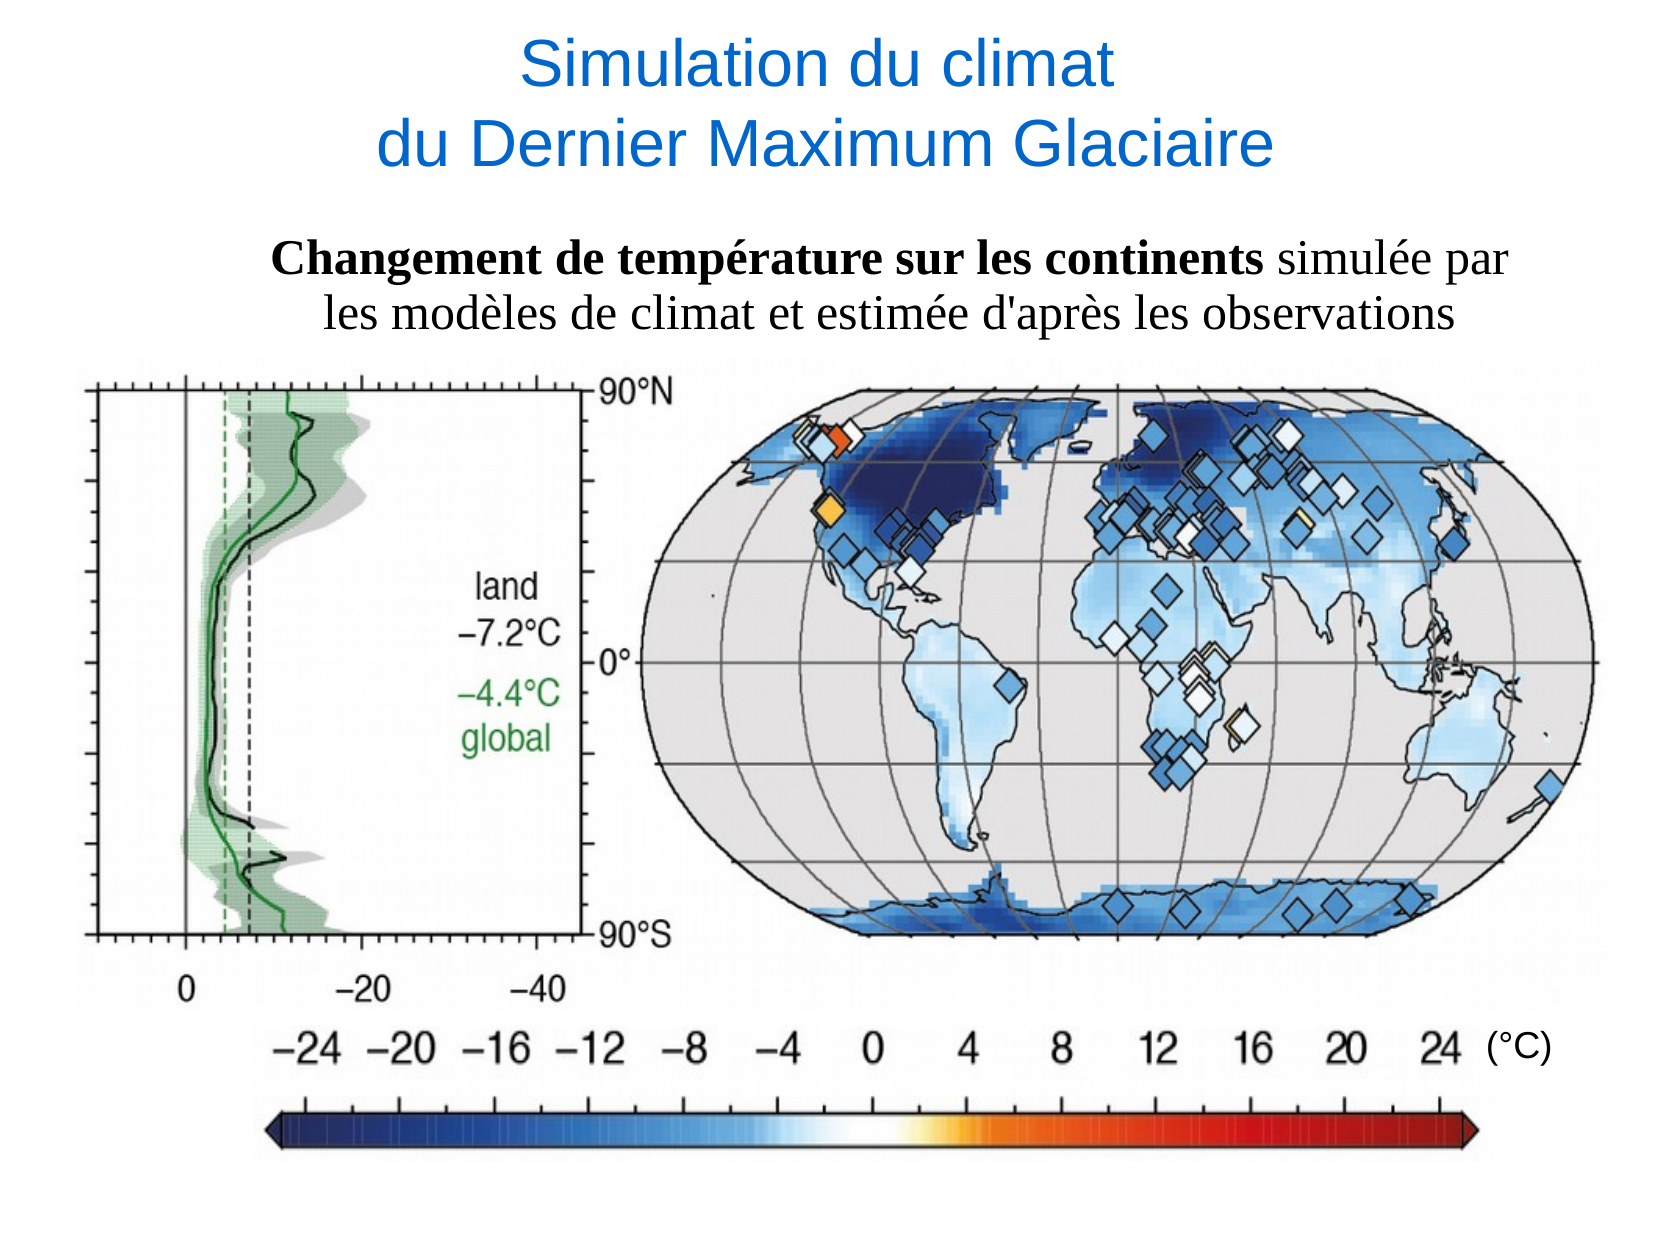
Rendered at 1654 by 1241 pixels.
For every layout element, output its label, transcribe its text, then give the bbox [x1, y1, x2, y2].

picture [253, 1025, 1495, 1162]
text_box Changement de température sur les continents simulée par les modèles de climat et estimée d'après les observations [233, 222, 1547, 348]
picture [76, 357, 1610, 1012]
title Simulation du climat du Dernier Maximum Glaciaire [82, 0, 1571, 204]
text_box (°C) [1471, 1017, 1569, 1074]
